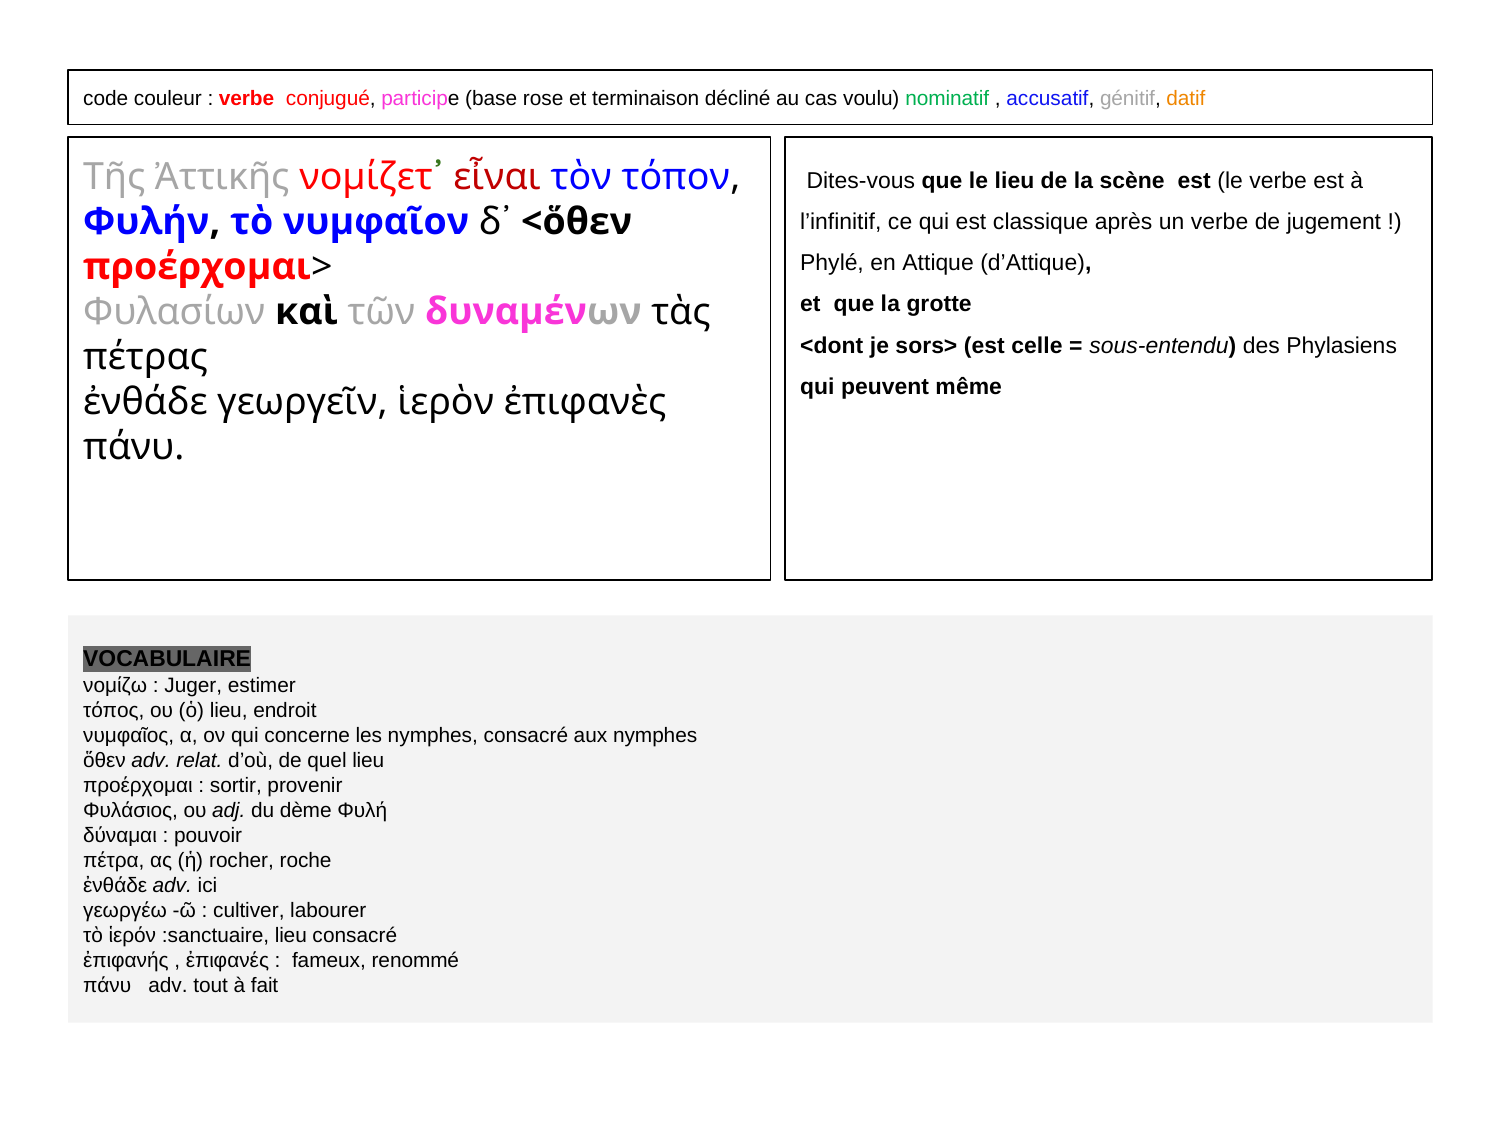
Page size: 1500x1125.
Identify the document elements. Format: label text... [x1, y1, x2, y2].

text_box Dites-vous que le lieu de la scène est (le verbe est à l’infinitif, ce qui est classique après un verbe de jugement !) Phylé, en Attique (d’Attique), et que la grotte <dont je sors> (est celle = sous-entendu) des Phylasiens qui peuvent même [785, 136, 1432, 581]
text_box VOCABULAIRE νομίζω : Juger, estimer τόπος, ου (ὁ) lieu, endroit νυμφαῖος, α, ον qui concerne les nymphes, consacré aux nymphes ὅθεν adv. relat. d’où, de quel lieu προέρχομαι : sortir, provenir Φυλάσιος, ου adj. du dème Φυλή δύναμαι : pouvoir πέτρα, ας (ἡ) rocher, roche ἐνθάδε adv. ici γεωργέω -ῶ : cultiver, labourer τὸ ἱερόν :sanctuaire, lieu consacré ἐπιφανής , ἐπιφανές : fameux, renommé πάνυ adv. tout à fait [68, 615, 1433, 1023]
text_box code couleur : verbe conjugué, participe (base rose et terminaison décliné au cas voulu) nominatif , accusatif, génitif, datif [68, 70, 1433, 125]
text_box Τῆς Ἀττικῆς νομίζετ᾽ εἶναι τὸν τόπον, Φυλήν, τὸ νυμφαῖον δ᾽ <ὅθεν προέρχομαι> Φυλασίων καὶ τῶν δυναμένων τὰς πέτρας ἐνθάδε γεωργεῖν, ἱερὸν ἐπιφανὲς πάνυ. [68, 136, 771, 581]
